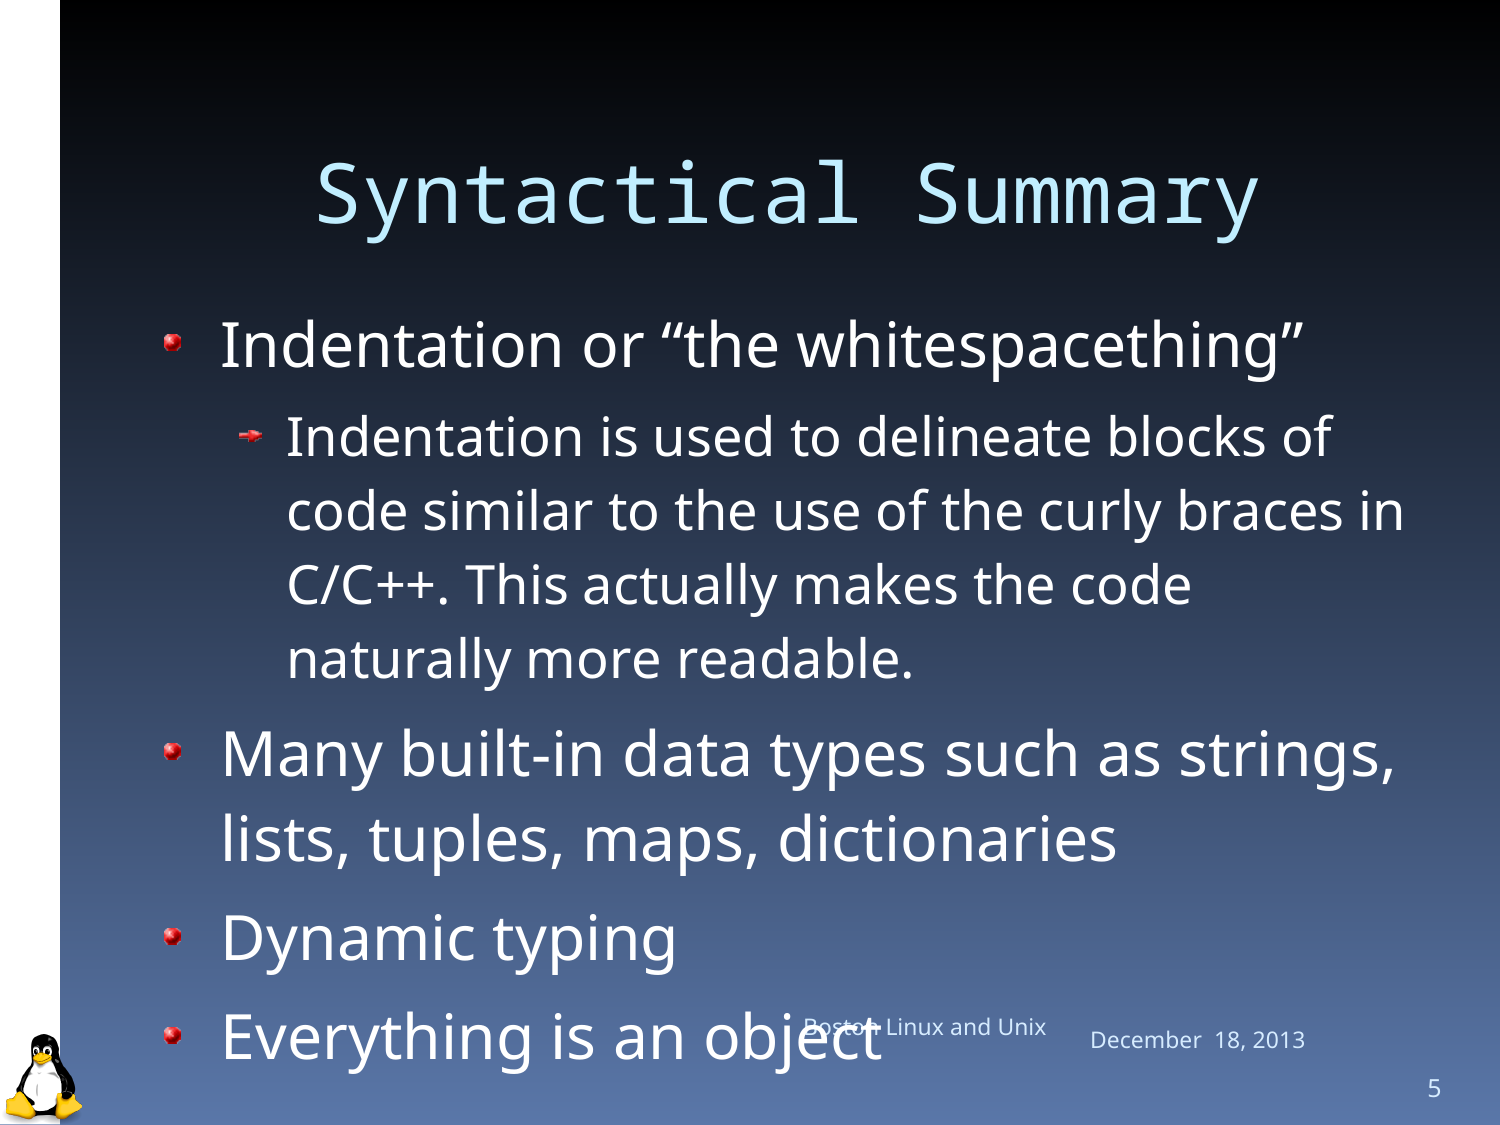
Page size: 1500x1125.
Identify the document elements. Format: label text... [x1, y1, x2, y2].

picture [164, 1027, 181, 1044]
list Indentation or “the whitespacething” Indentation is used to delineate blocks of code similar to the use of the curly braces in C/C++. This actually makes the code naturally more readable. Many built-in data types such as strings, lists, tuples, maps, dictionaries Dynamic typing Everything is an object [149, 292, 1425, 962]
picture [0, 1034, 82, 1125]
title Syntactical Summary [149, 91, 1425, 292]
